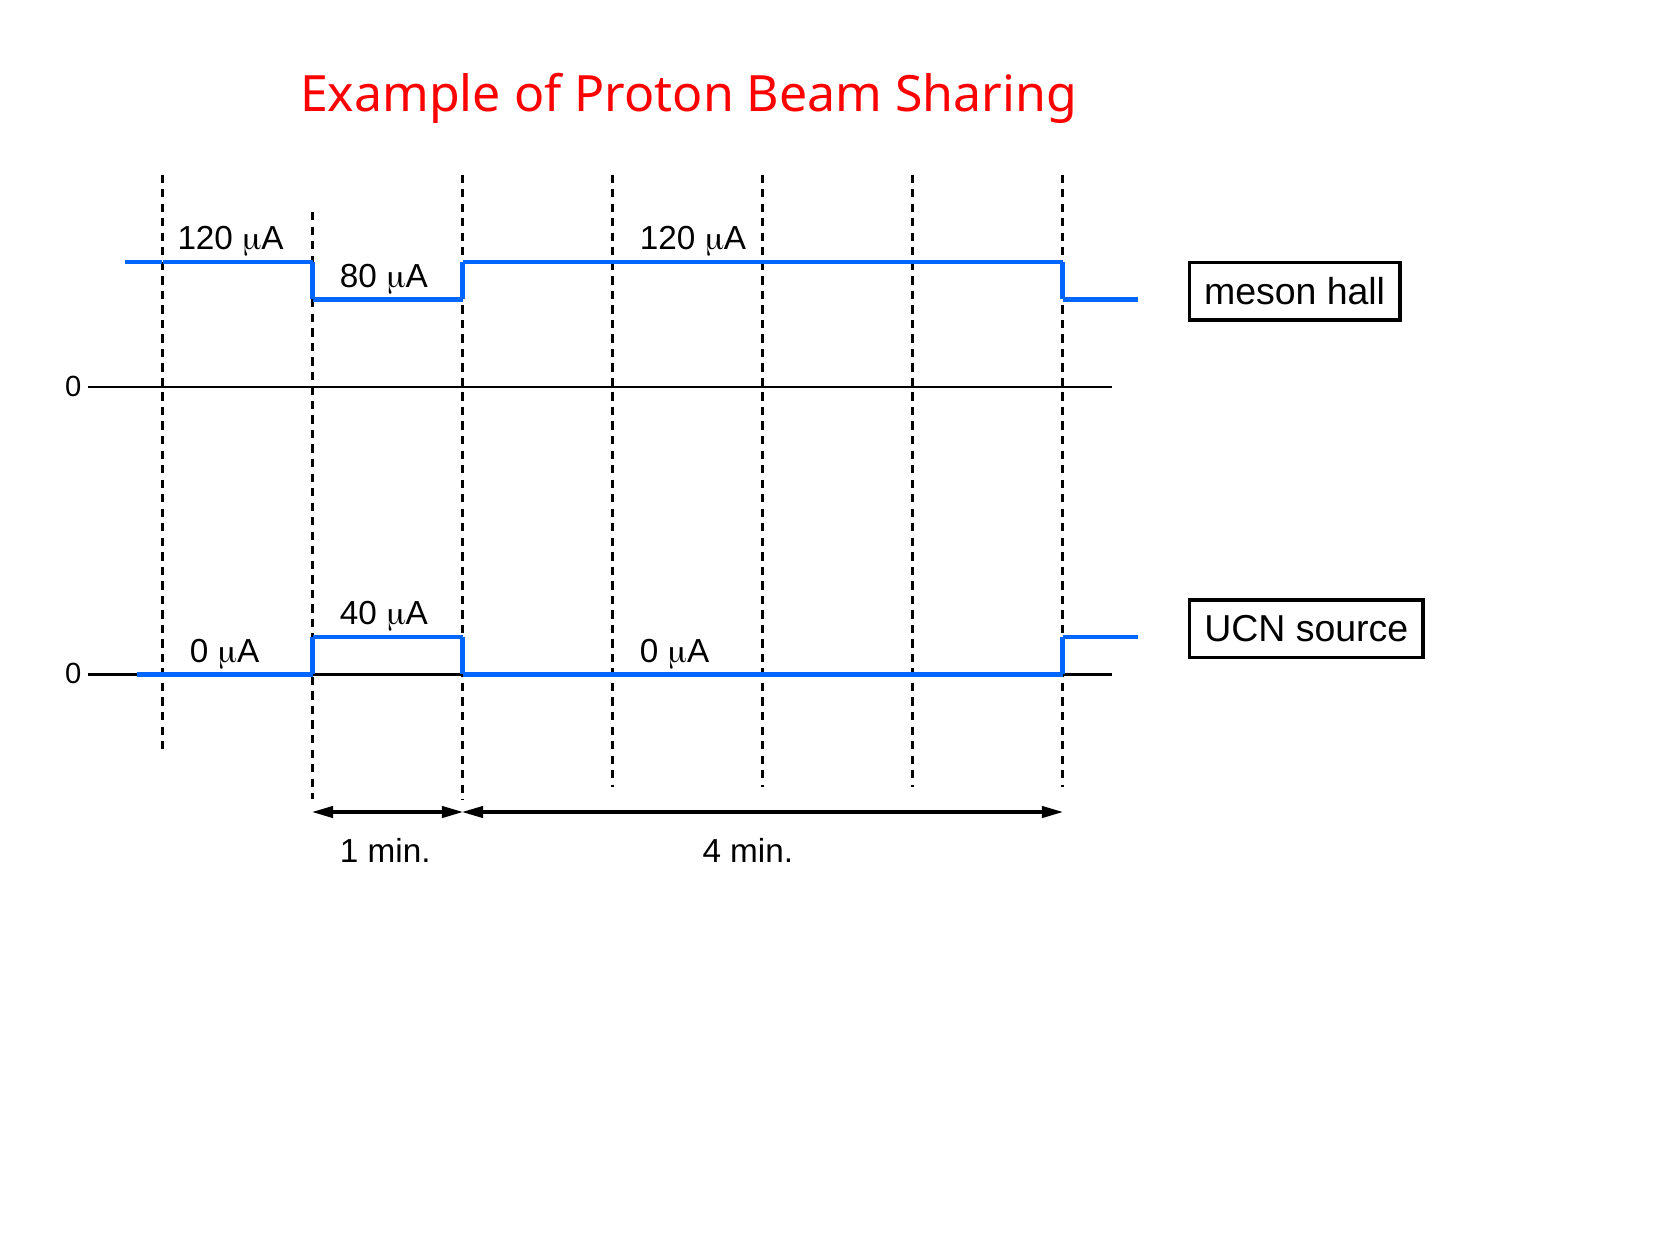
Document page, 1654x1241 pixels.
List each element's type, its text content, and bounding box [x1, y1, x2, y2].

text_box meson hall [1189, 262, 1400, 320]
text_box 120 A [162, 212, 299, 265]
text_box 4 min. [687, 825, 809, 878]
text_box Example of Proton Beam Sharing [285, 49, 1093, 134]
text_box 80 A [325, 249, 443, 303]
text_box 0 A [625, 624, 725, 678]
text_box 0 A [175, 624, 275, 678]
text_box 120 A [625, 212, 762, 265]
text_box 0 [50, 362, 97, 411]
text_box UCN source [1189, 600, 1423, 658]
text_box 40 A [325, 587, 443, 640]
text_box 0 [50, 649, 97, 698]
text_box 1 min. [325, 825, 446, 878]
